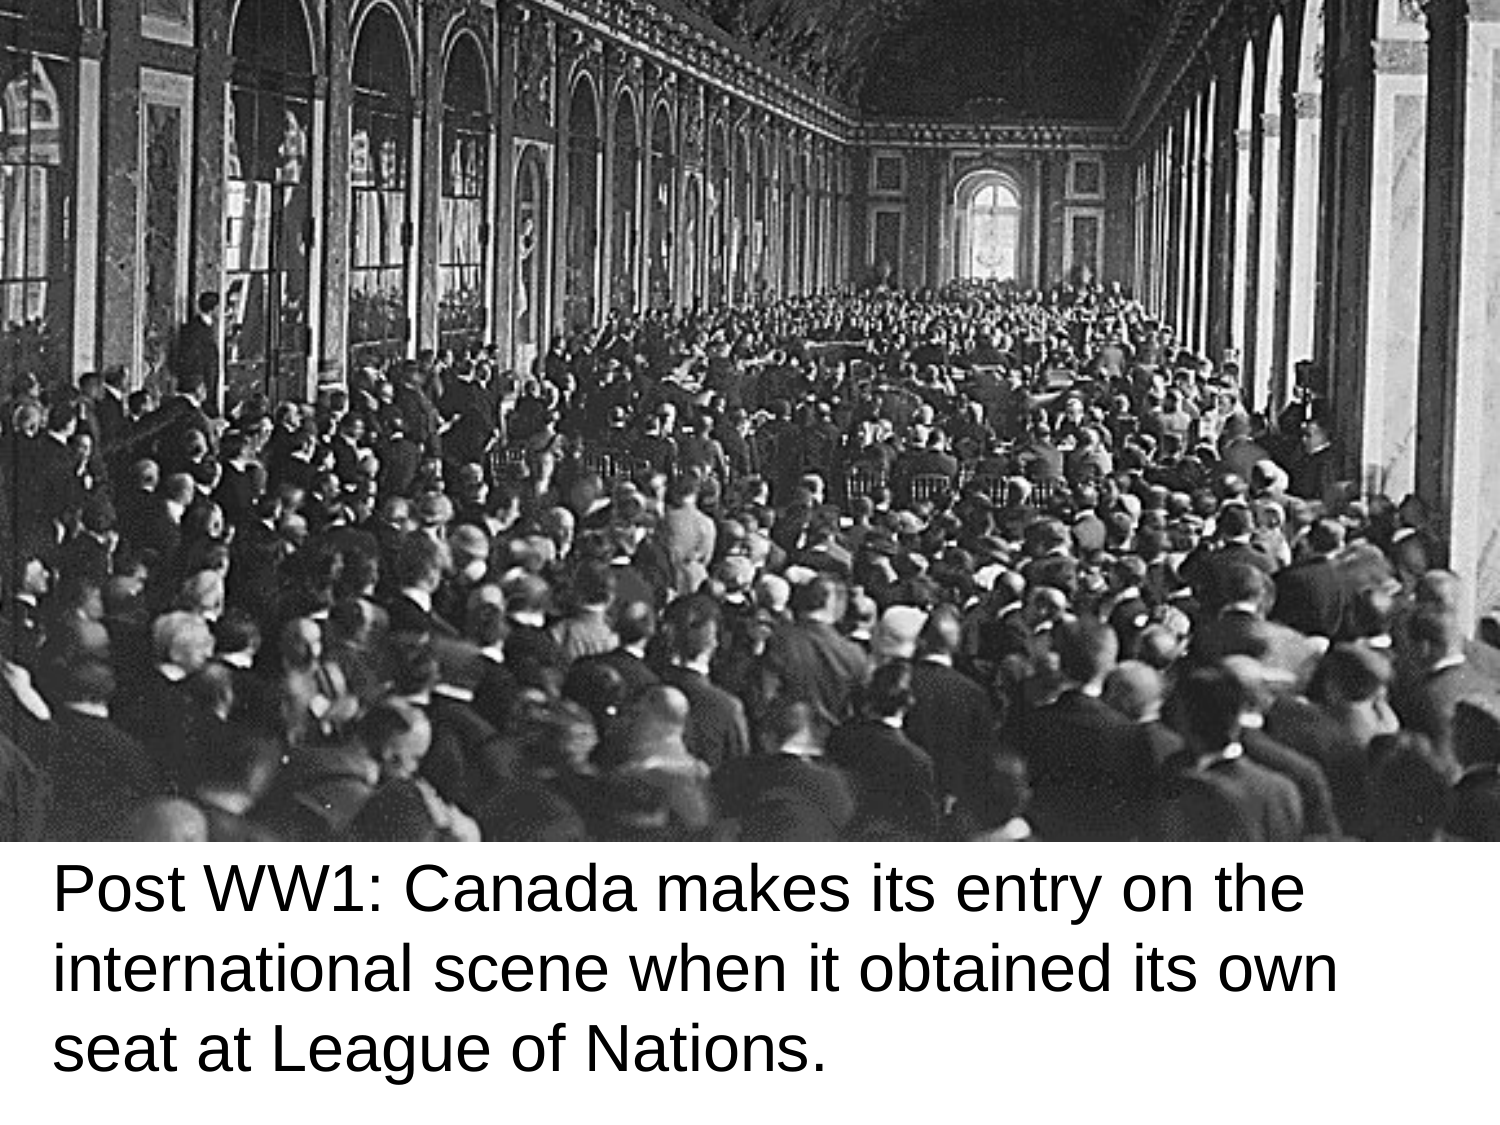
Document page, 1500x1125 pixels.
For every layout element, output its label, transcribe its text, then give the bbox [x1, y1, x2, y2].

text_box Post WW1: Canada makes its entry on the international scene when it obtained its own seat at League of Nations. [37, 837, 1434, 1093]
picture [0, 0, 1500, 842]
